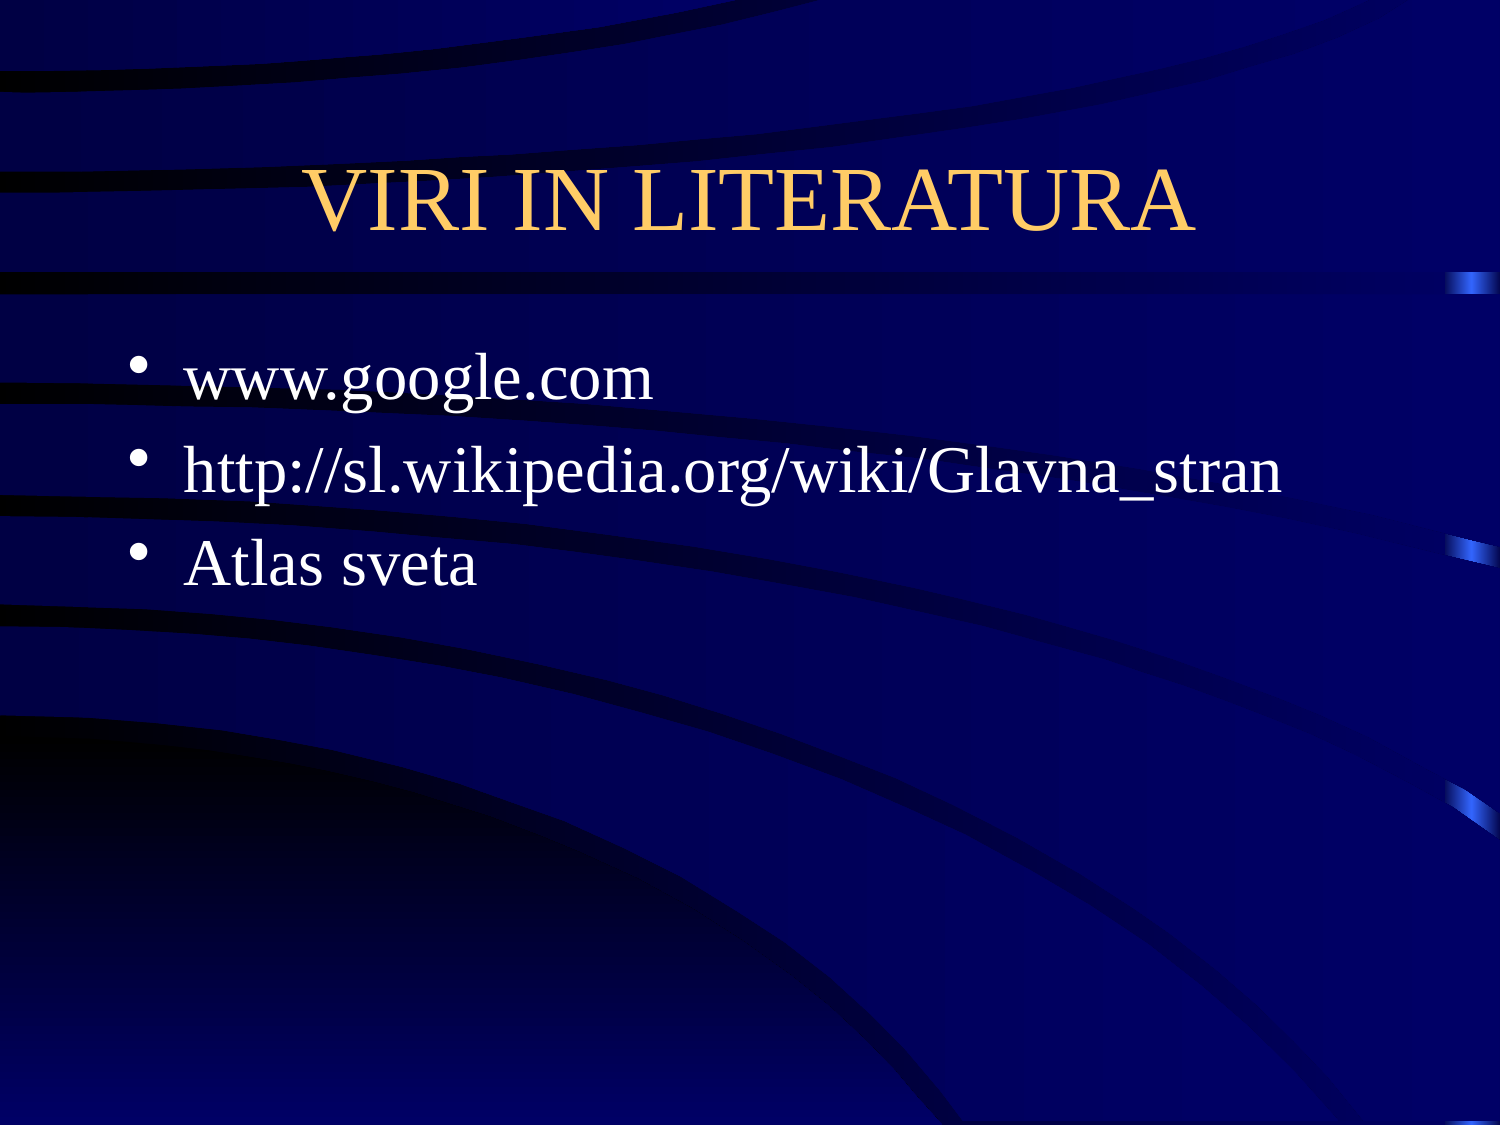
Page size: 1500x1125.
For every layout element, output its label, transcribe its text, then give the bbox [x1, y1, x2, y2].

title VIRI IN LITERATURA [112, 99, 1388, 288]
list www.google.com http://sl.wikipedia.org/wiki/Glavna_stran Atlas sveta [112, 324, 1388, 1000]
